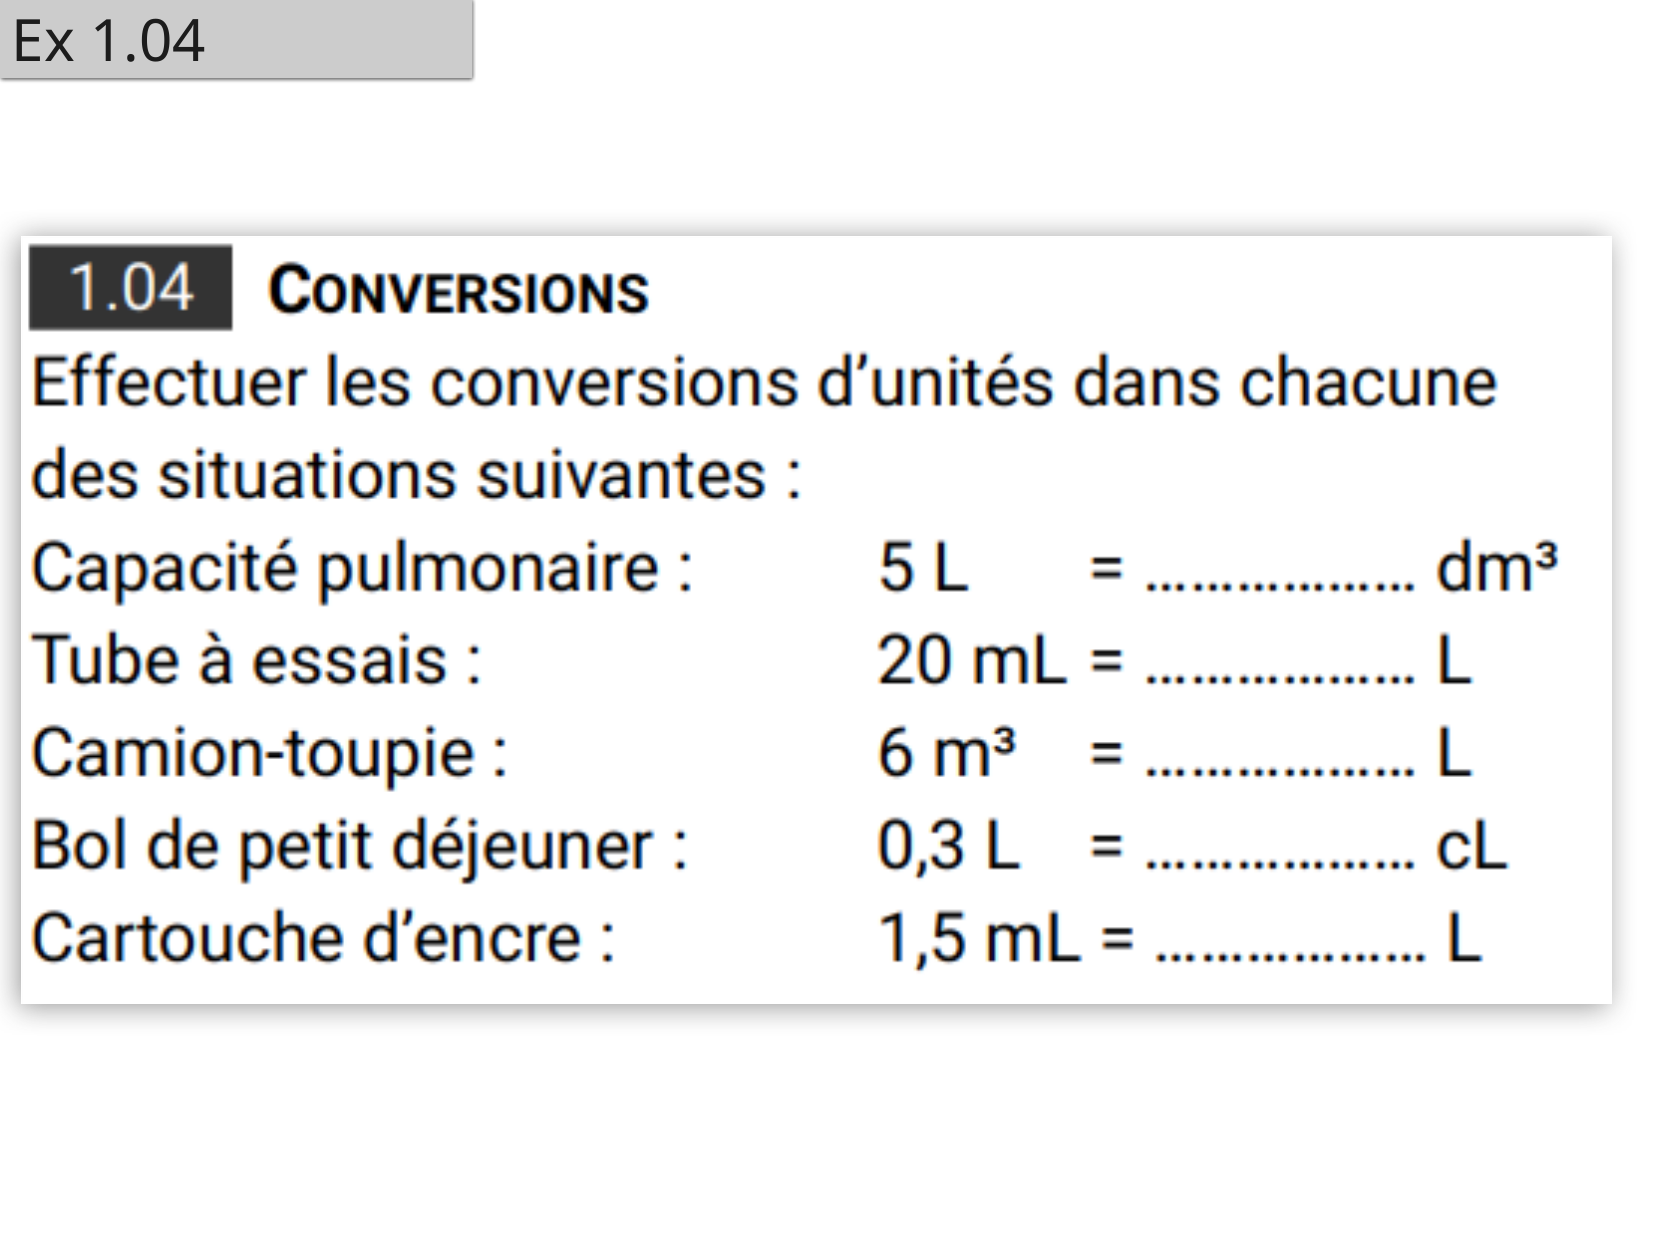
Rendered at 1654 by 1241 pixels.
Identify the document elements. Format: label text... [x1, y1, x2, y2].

picture [21, 236, 1612, 1004]
title Ex 1.04 [0, 0, 473, 79]
